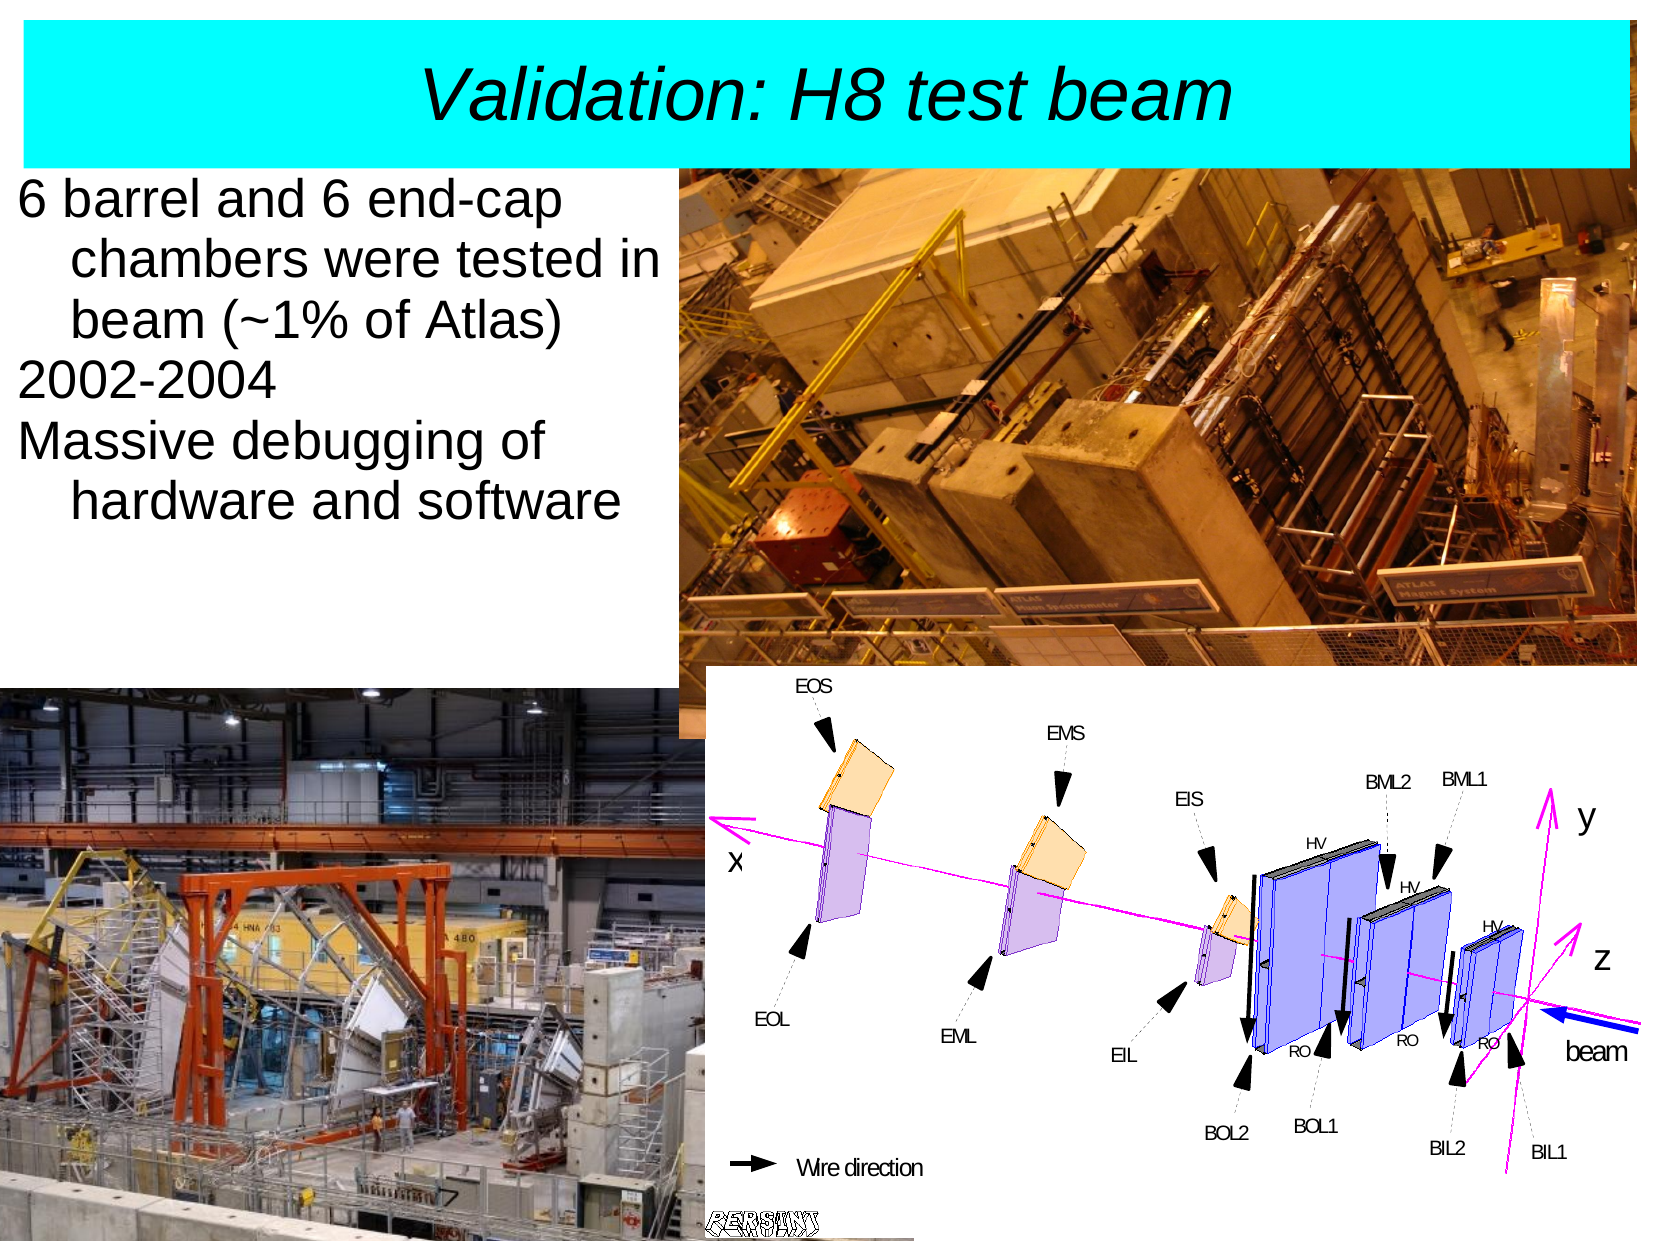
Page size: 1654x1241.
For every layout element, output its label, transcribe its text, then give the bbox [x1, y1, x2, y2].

list 6 barrel and 6 end-cap chambers were tested in beam (~1% of Atlas) 2002-2004 Massive debugging of hardware and software [0, 168, 709, 671]
title Validation: H8 test beam [23, 20, 1630, 169]
picture [0, 20, 1654, 1241]
